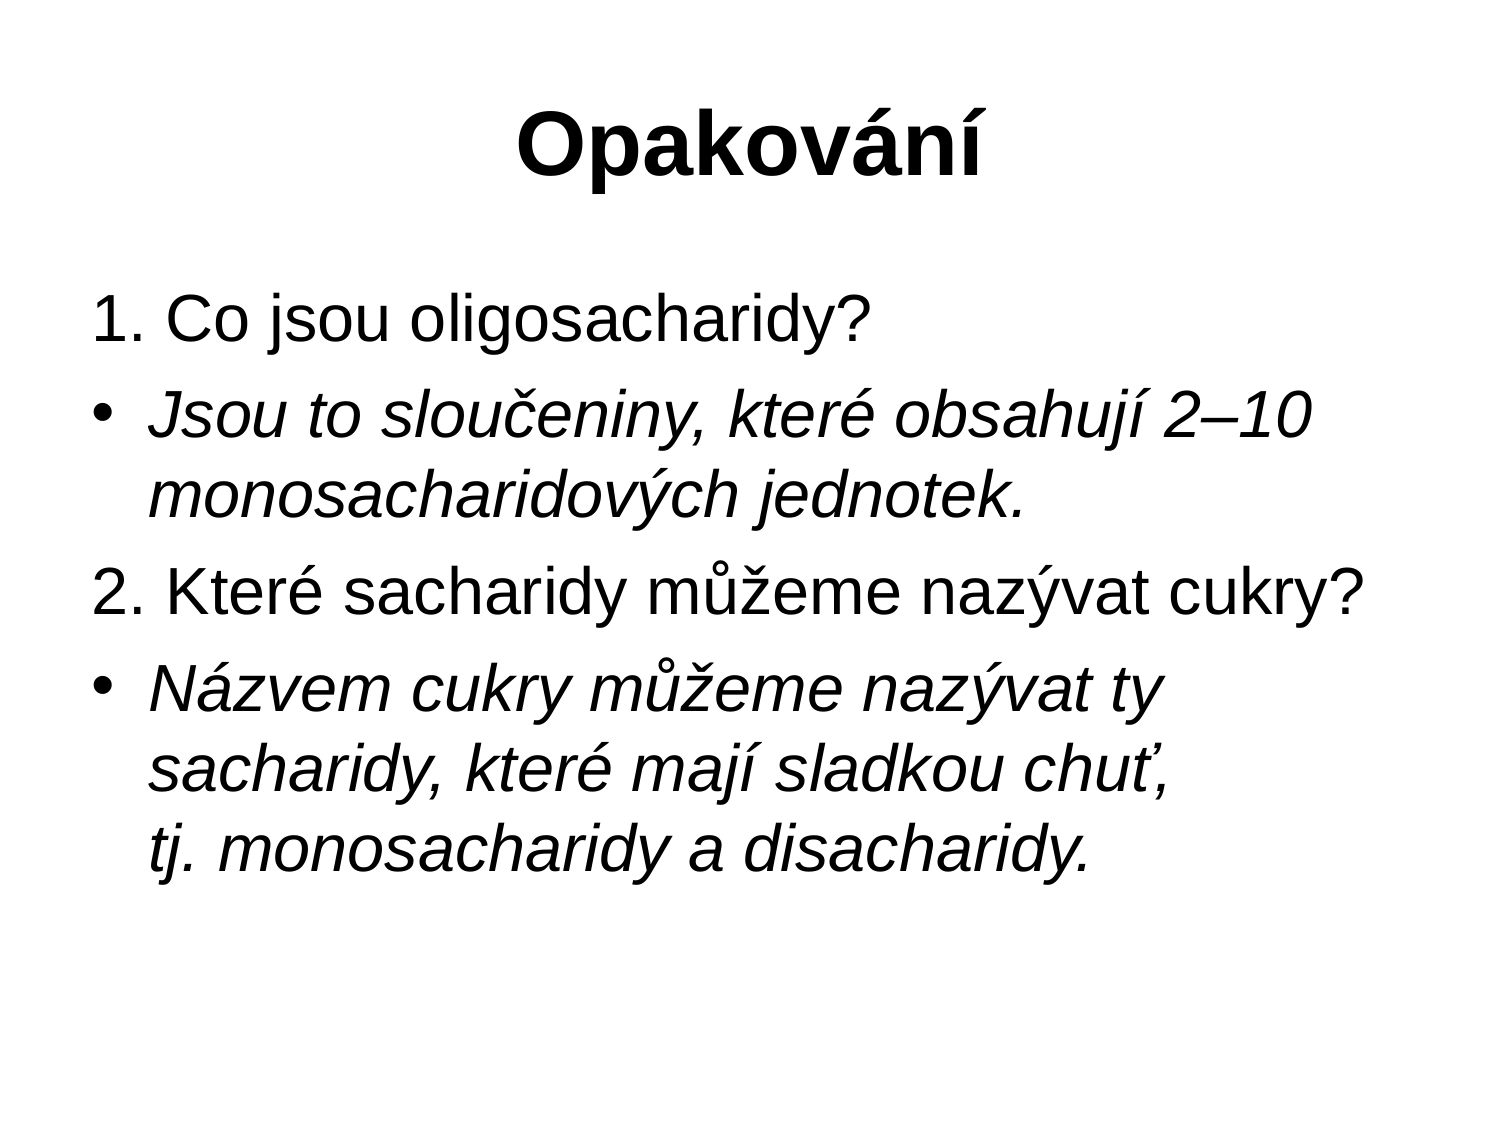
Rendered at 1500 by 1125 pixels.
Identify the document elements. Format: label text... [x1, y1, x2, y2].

title Opakování [75, 45, 1426, 233]
list 1. Co jsou oligosacharidy? Jsou to sloučeniny, které obsahují 2–10 monosacharidových jednotek. 2. Které sacharidy můžeme nazývat cukry? Názvem cukry můžeme nazývat ty sacharidy, které mají sladkou chuť, tj. monosacharidy a disacharidy. [76, 267, 1427, 1010]
